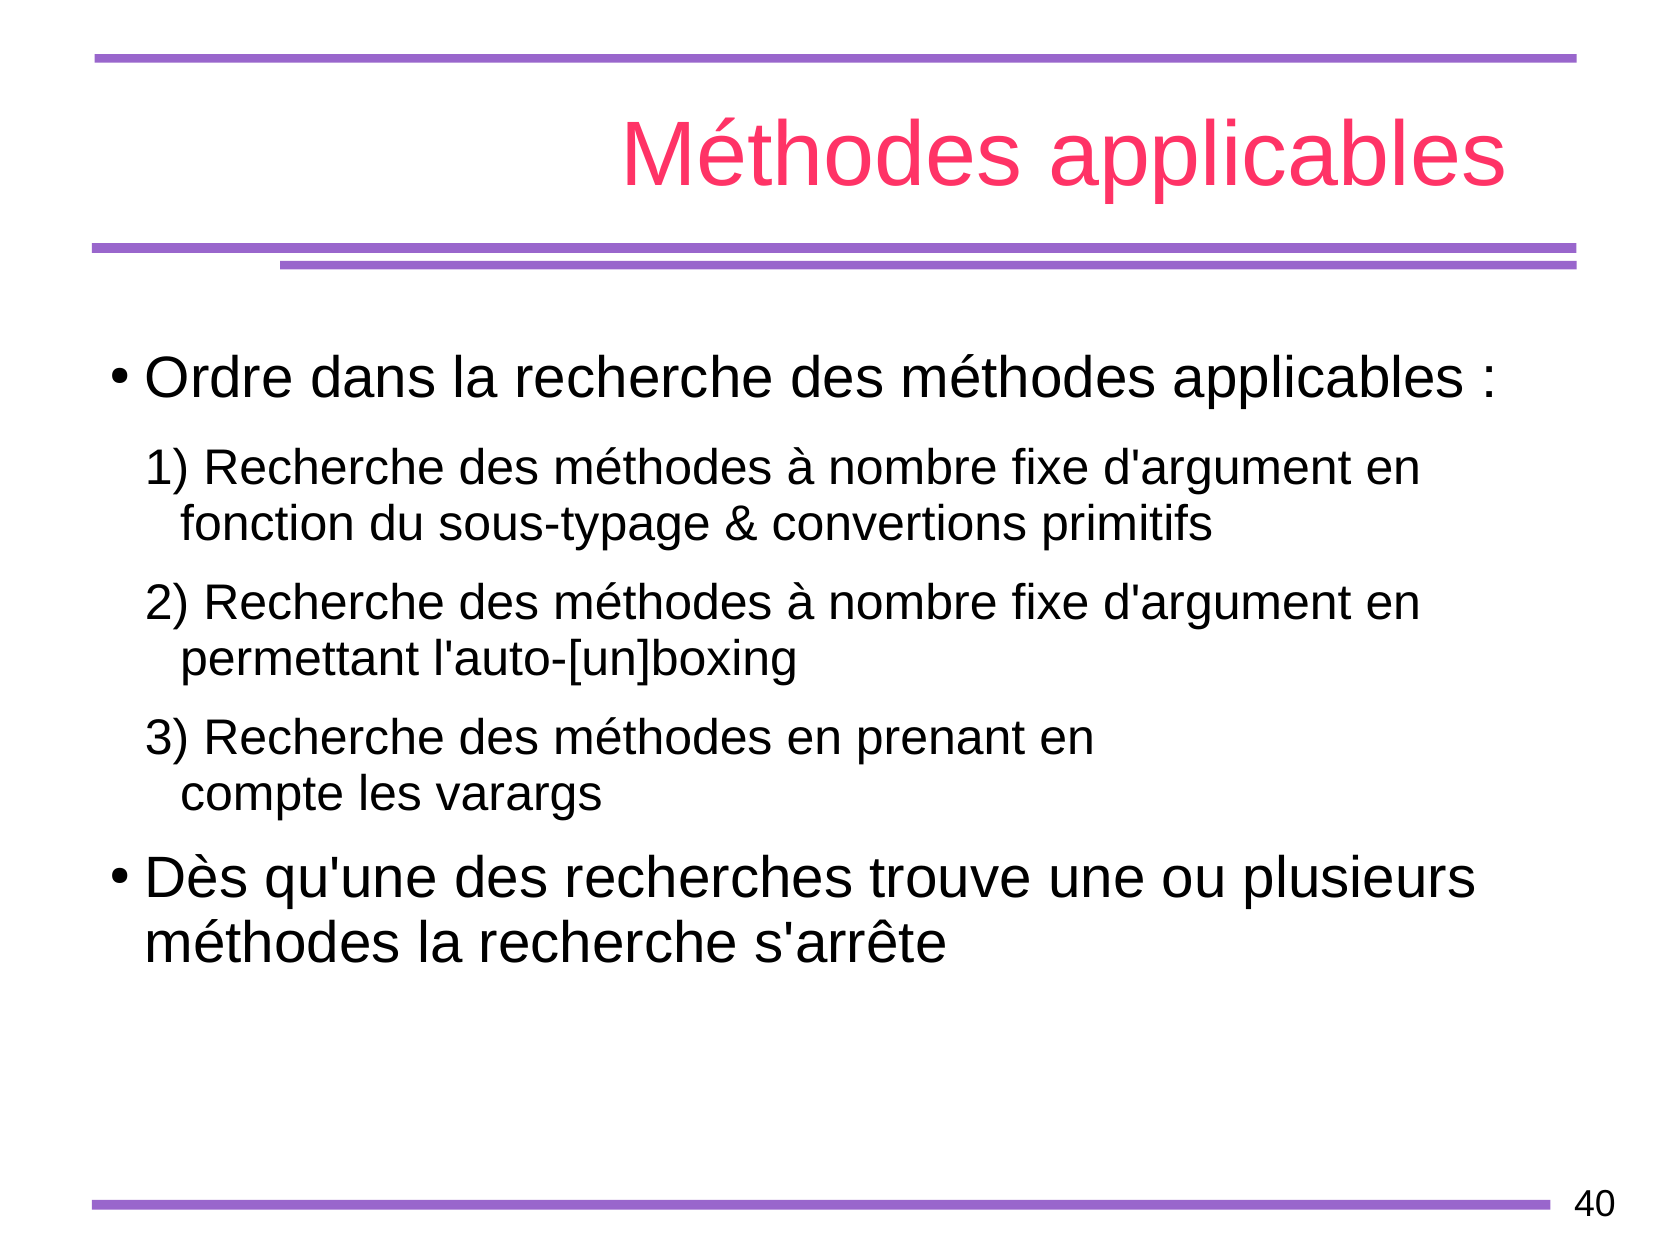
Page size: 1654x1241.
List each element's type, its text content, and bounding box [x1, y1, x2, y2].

title Méthodes applicables [121, 49, 1534, 257]
list Ordre dans la recherche des méthodes applicables : Recherche des méthodes à nombre fixe d'argument en fonction du sous-typage & convertions primitifs Recherche des méthodes à nombre fixe d'argument en permettant l'auto-[un]boxing Recherche des méthodes en prenant en compte les varargs Dès qu'une des recherches trouve une ou plusieurs méthodes la recherche s'arrête [73, 344, 1580, 1127]
